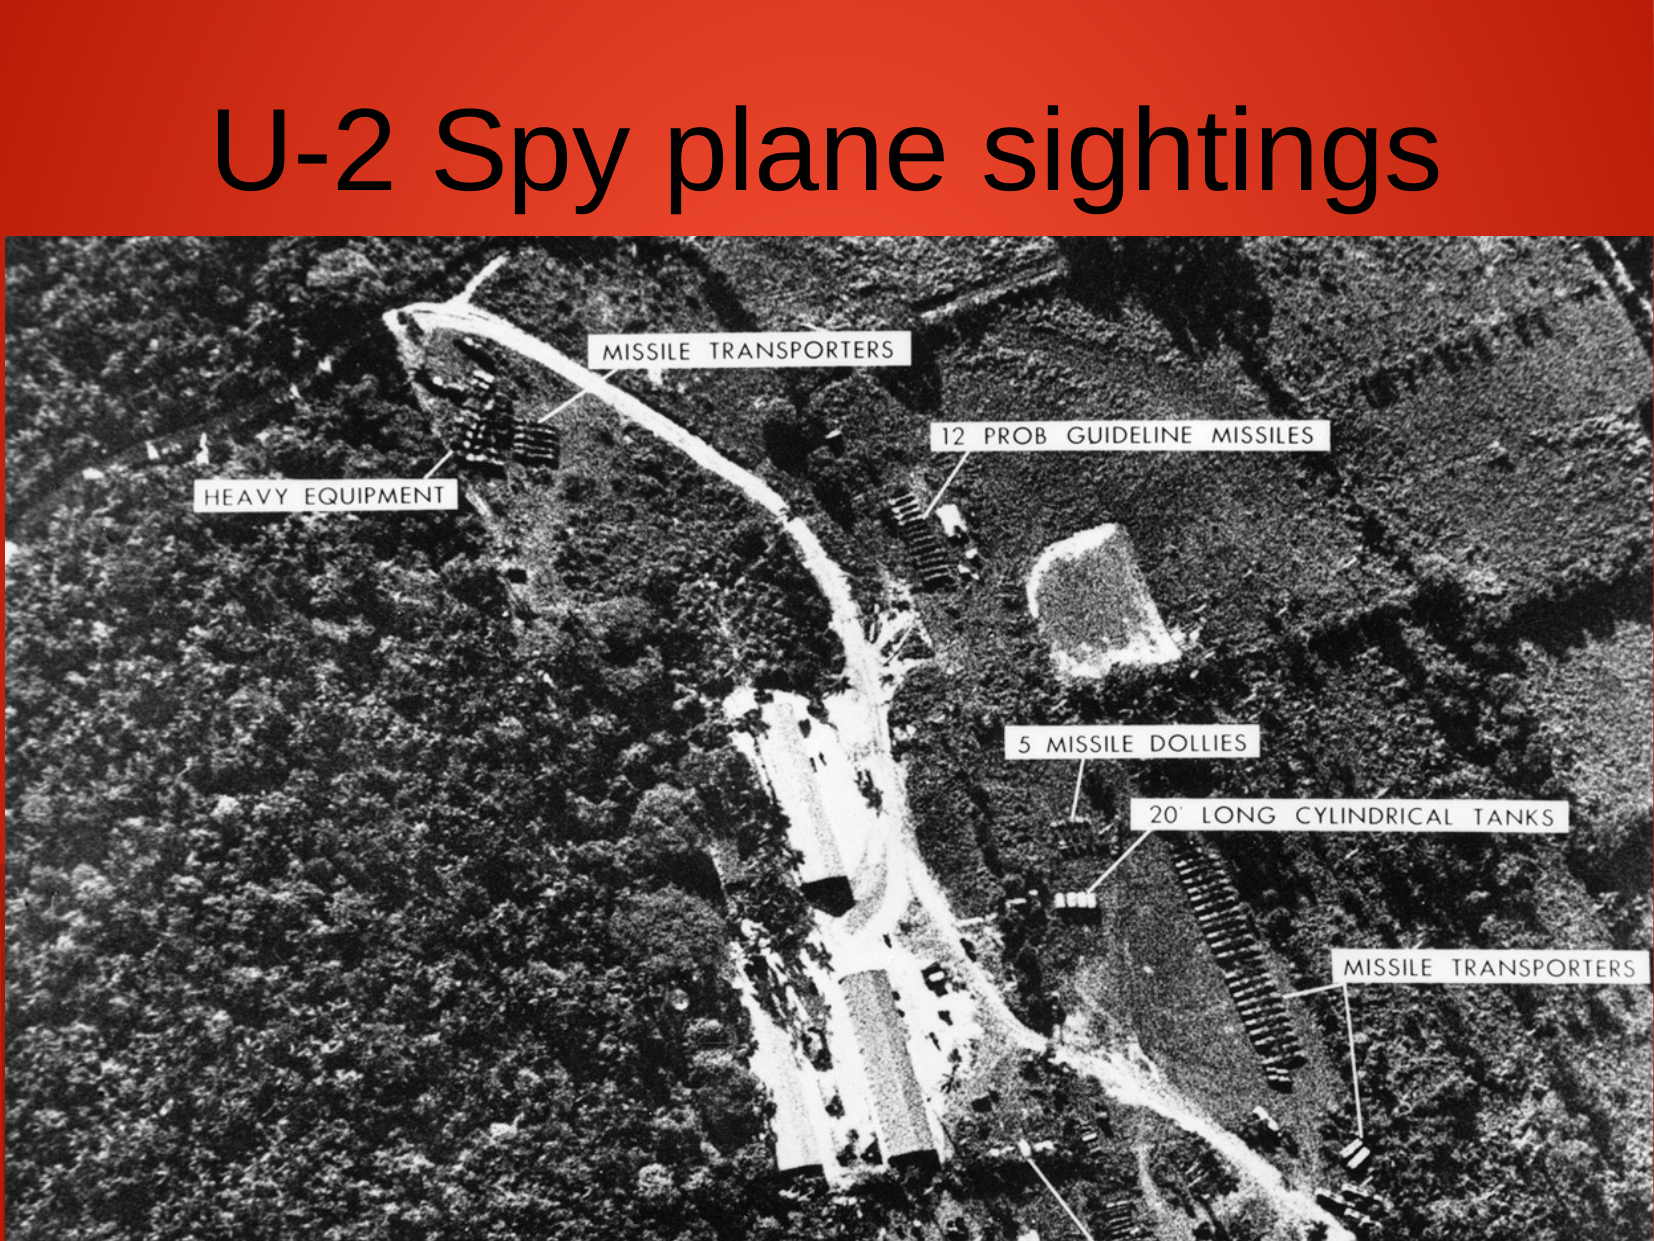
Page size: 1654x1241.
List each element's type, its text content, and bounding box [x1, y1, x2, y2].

picture [5, 236, 1654, 1241]
title U-2 Spy plane sightings [82, 47, 1571, 236]
